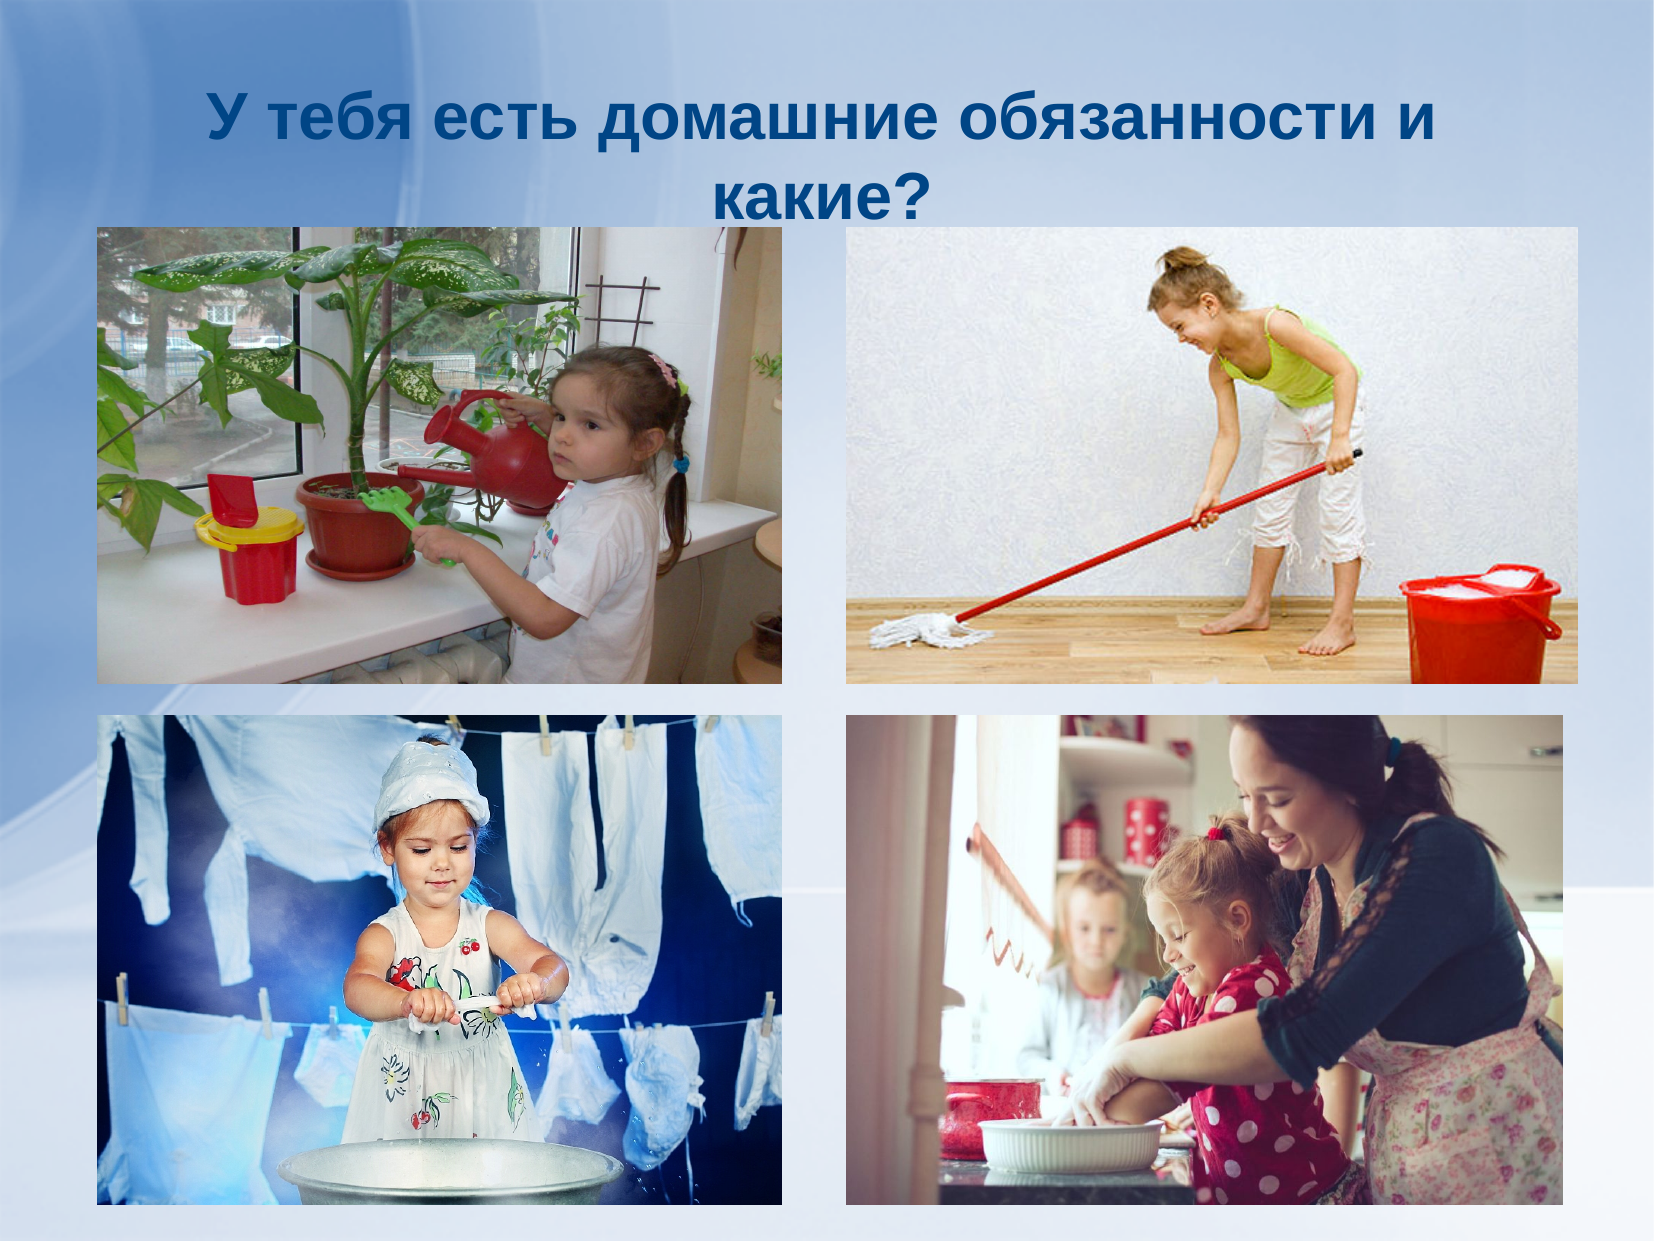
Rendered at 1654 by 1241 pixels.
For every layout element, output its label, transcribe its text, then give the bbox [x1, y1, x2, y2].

title У тебя есть домашние обязанности и какие? [82, 14, 1563, 292]
picture [0, 0, 1654, 1241]
